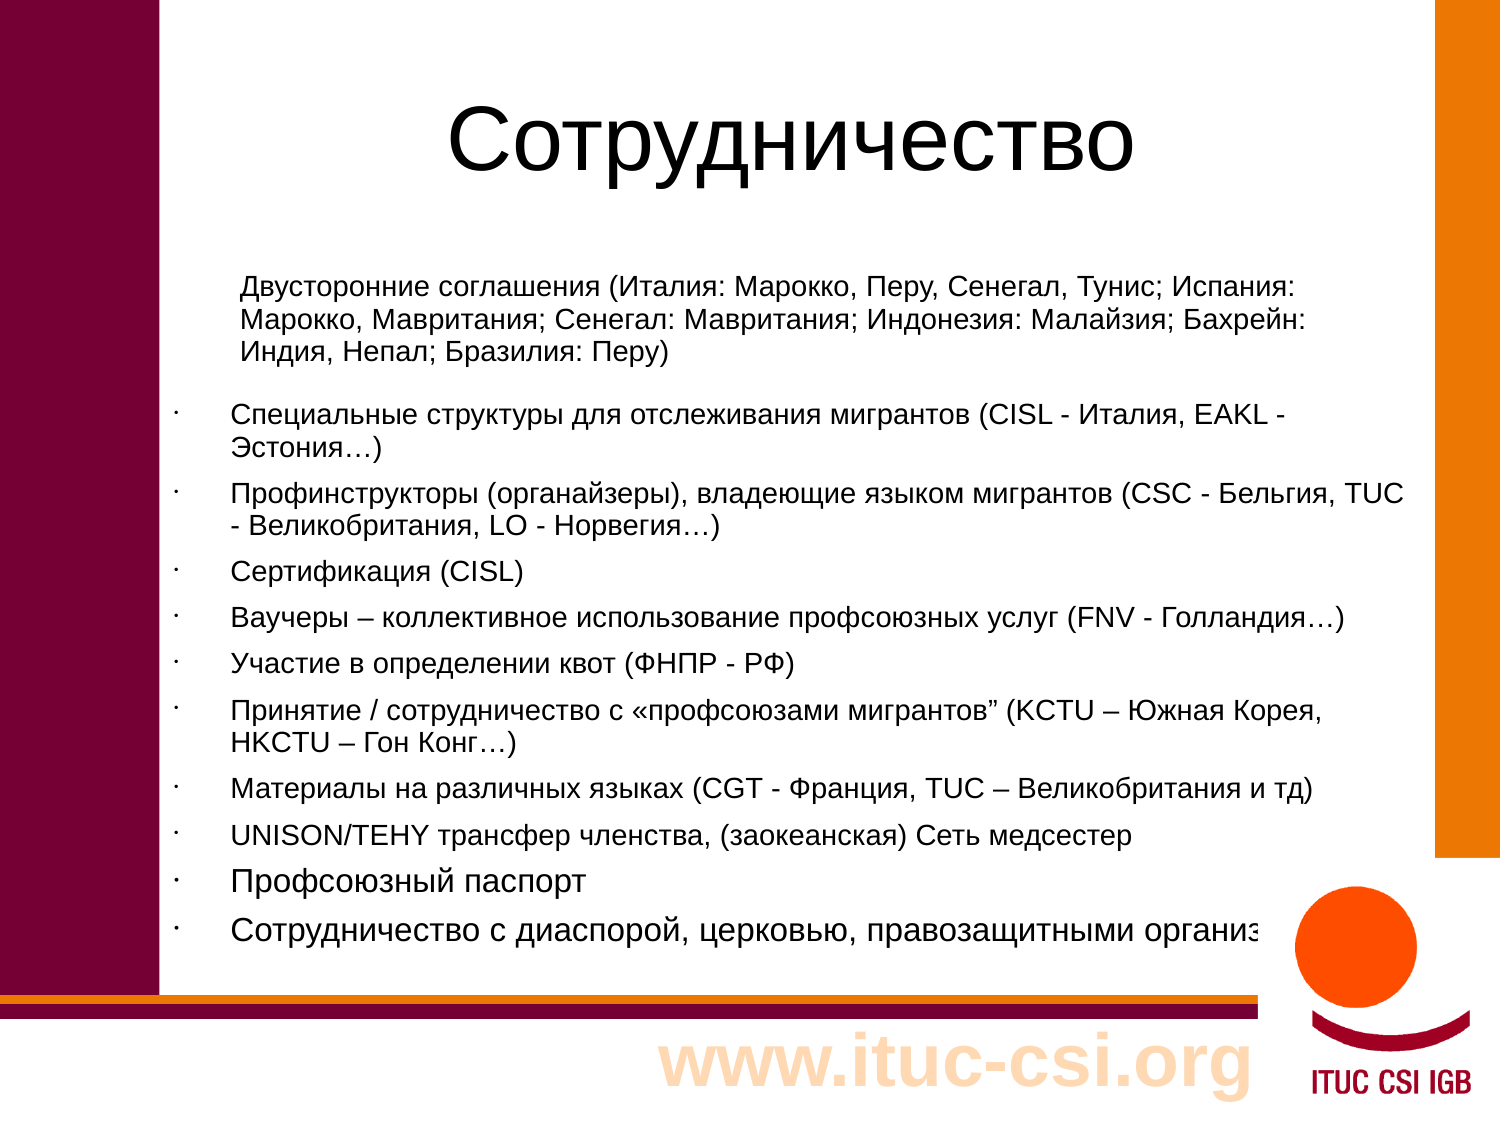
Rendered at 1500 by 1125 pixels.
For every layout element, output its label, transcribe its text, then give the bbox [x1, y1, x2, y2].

title Сотрудничество [160, 45, 1425, 233]
text_box www.ituc-csi.org [100, 1011, 1270, 1117]
picture [1295, 886, 1471, 1094]
text_box [0, 0, 1500, 1125]
list Двусторонние соглашения (Италия: Марокко, Перу, Сенегал, Тунис; Испания: Марокко, Мавритания; Сенегал: Мавритания; Индонезия: Малайзия; Бахрейн: Индия, Непал; Бразилия: Перу) Специальные структуры для отслеживания мигрантов (CISL - Италия, EAKL - Эстония…) Профинструкторы (органайзеры), владеющие языком мигрантов (CSC - Бельгия, TUC - Великобритания, LO - Норвегия…) Сертификация (CISL) Ваучеры – коллективное использование профсоюзных услуг (FNV - Голландия…) Участие в определении квот (ФНПР - РФ) Принятие / сотрудничество с «профсоюзами мигрантов” (KCTU – Южная Корея, HKCTU – Гон Конг…) Материалы на различных языках (CGT - Франция, TUC – Великобритания и тд) UNISON/TEHY трансфер членства, (заокеанская) Сеть медсестер Профсоюзный паспорт Сотрудничество с диаспорой, церковью, правозащитными организациями [160, 262, 1425, 929]
text_box [0, 0, 160, 995]
